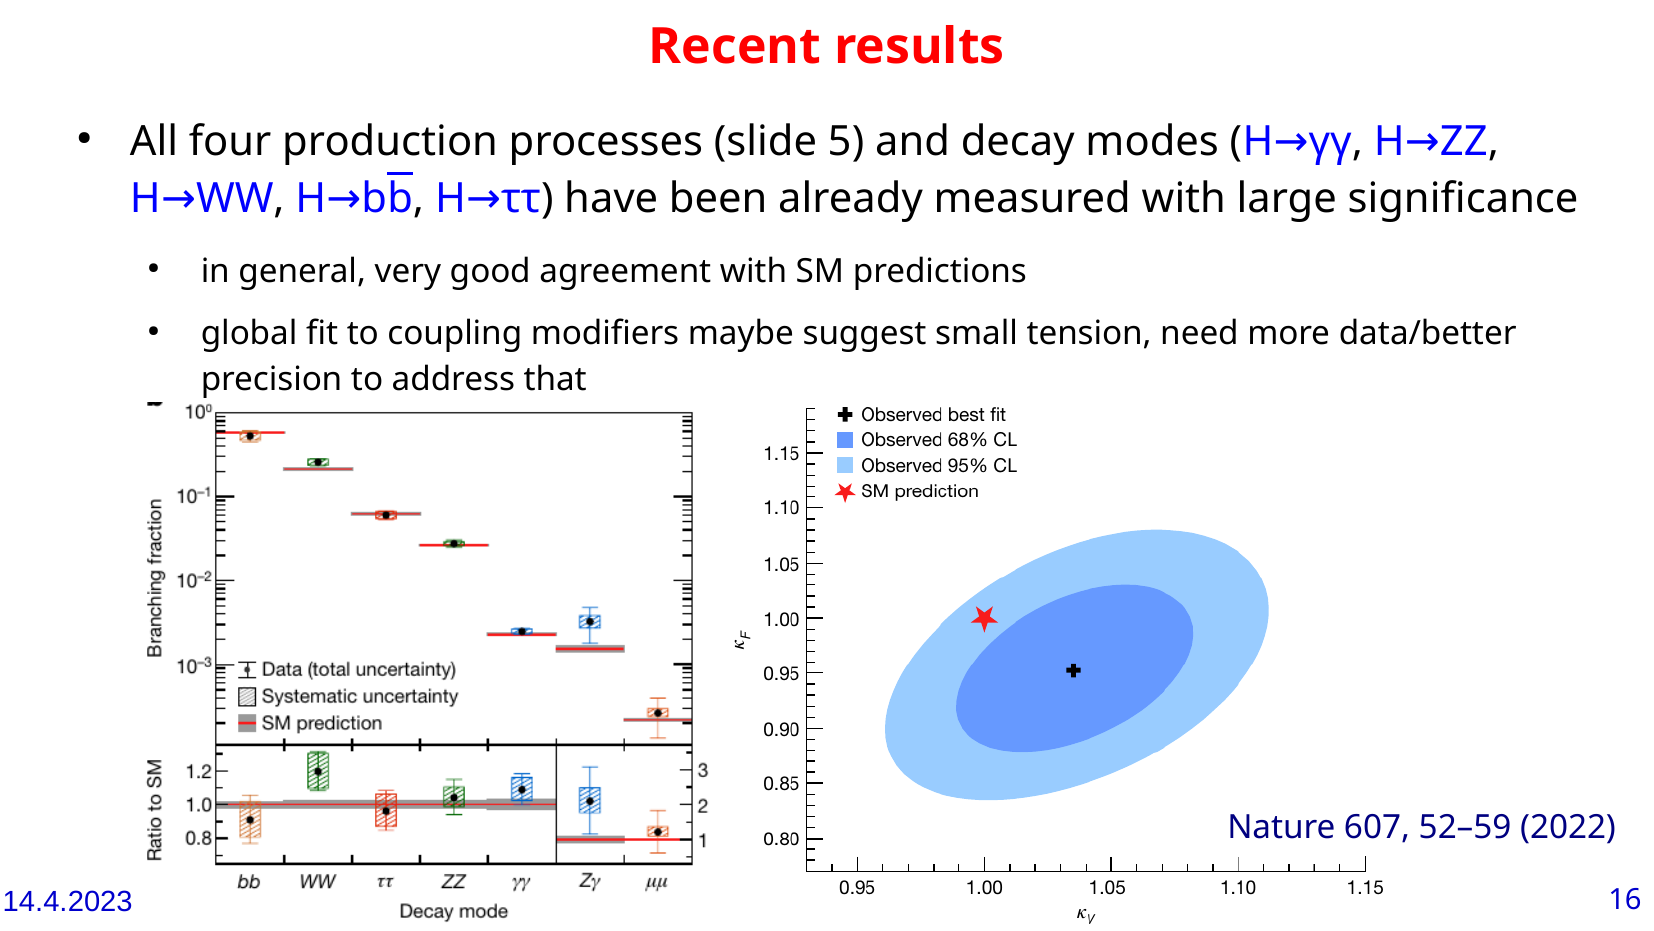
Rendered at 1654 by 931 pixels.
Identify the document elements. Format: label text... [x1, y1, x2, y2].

list All four production processes (slide 5) and decay modes (H→γγ, H→ZZ, H→WW, H→bb, H→ττ) have been already measured with large significance in general, very good agreement with SM predictions global fit to coupling modifiers maybe suggest small tension, need more data/better precision to address that [59, 110, 1595, 651]
picture [141, 402, 1388, 928]
title Recent results [82, 0, 1571, 89]
text_box Nature 607, 52–59 (2022) [1212, 796, 1654, 858]
